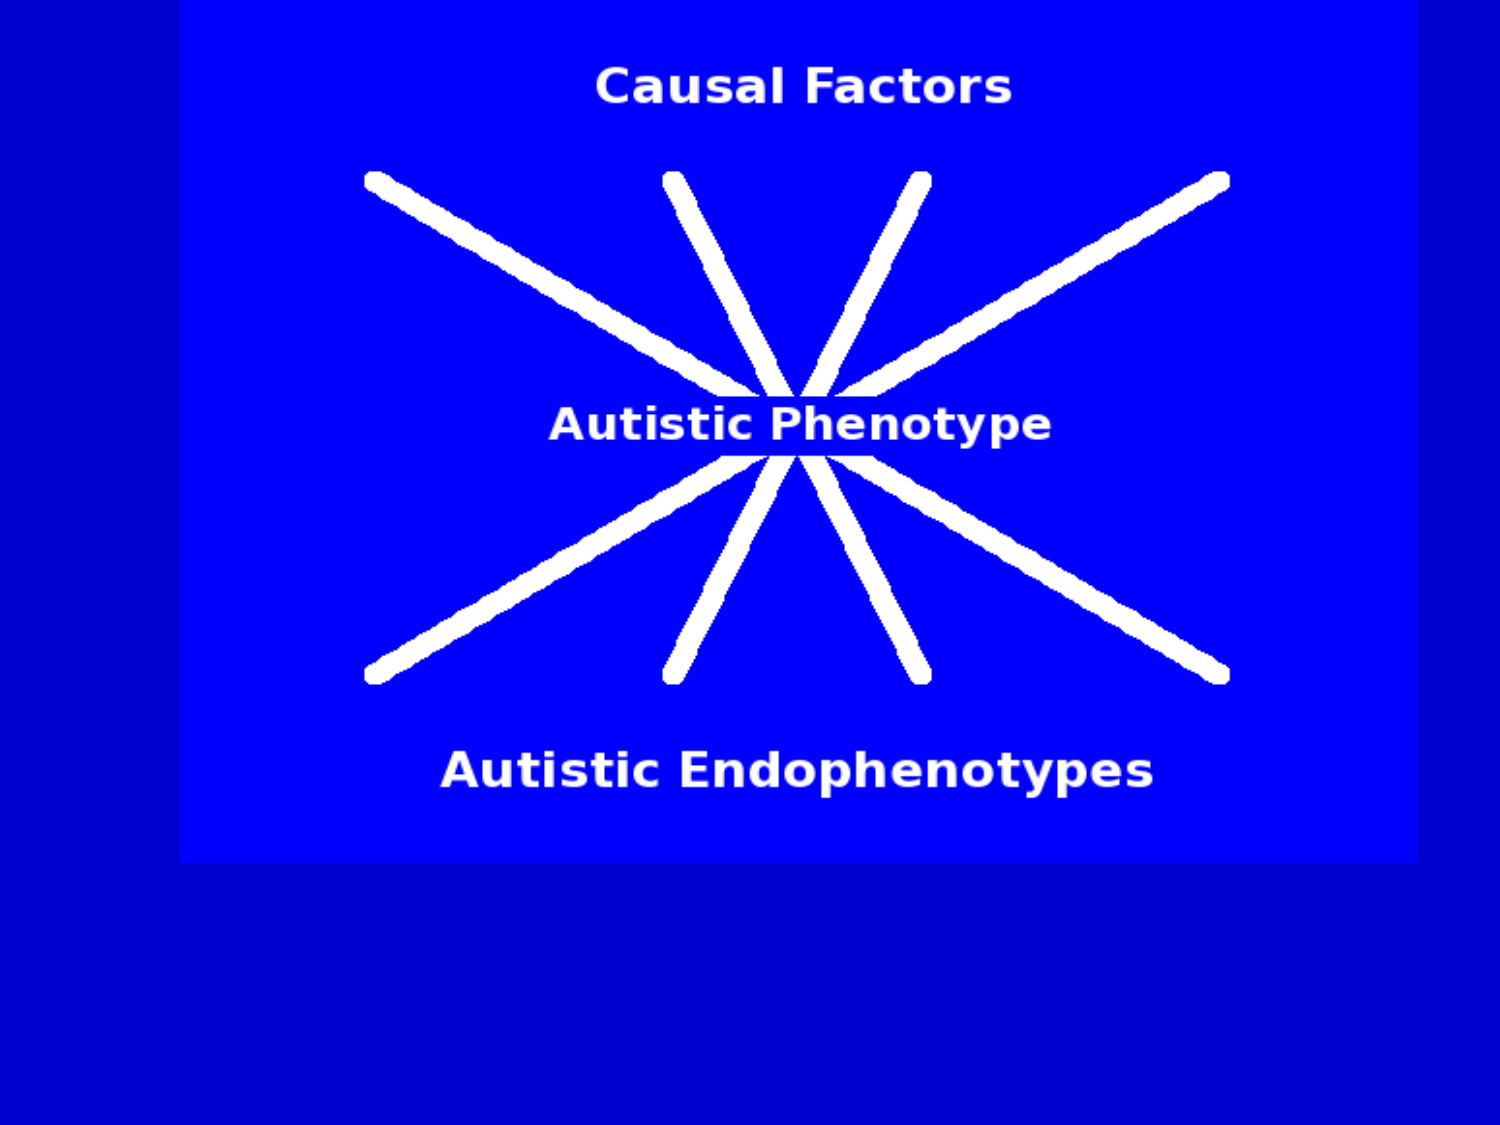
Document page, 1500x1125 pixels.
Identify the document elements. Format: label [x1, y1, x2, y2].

picture [179, 0, 1418, 863]
